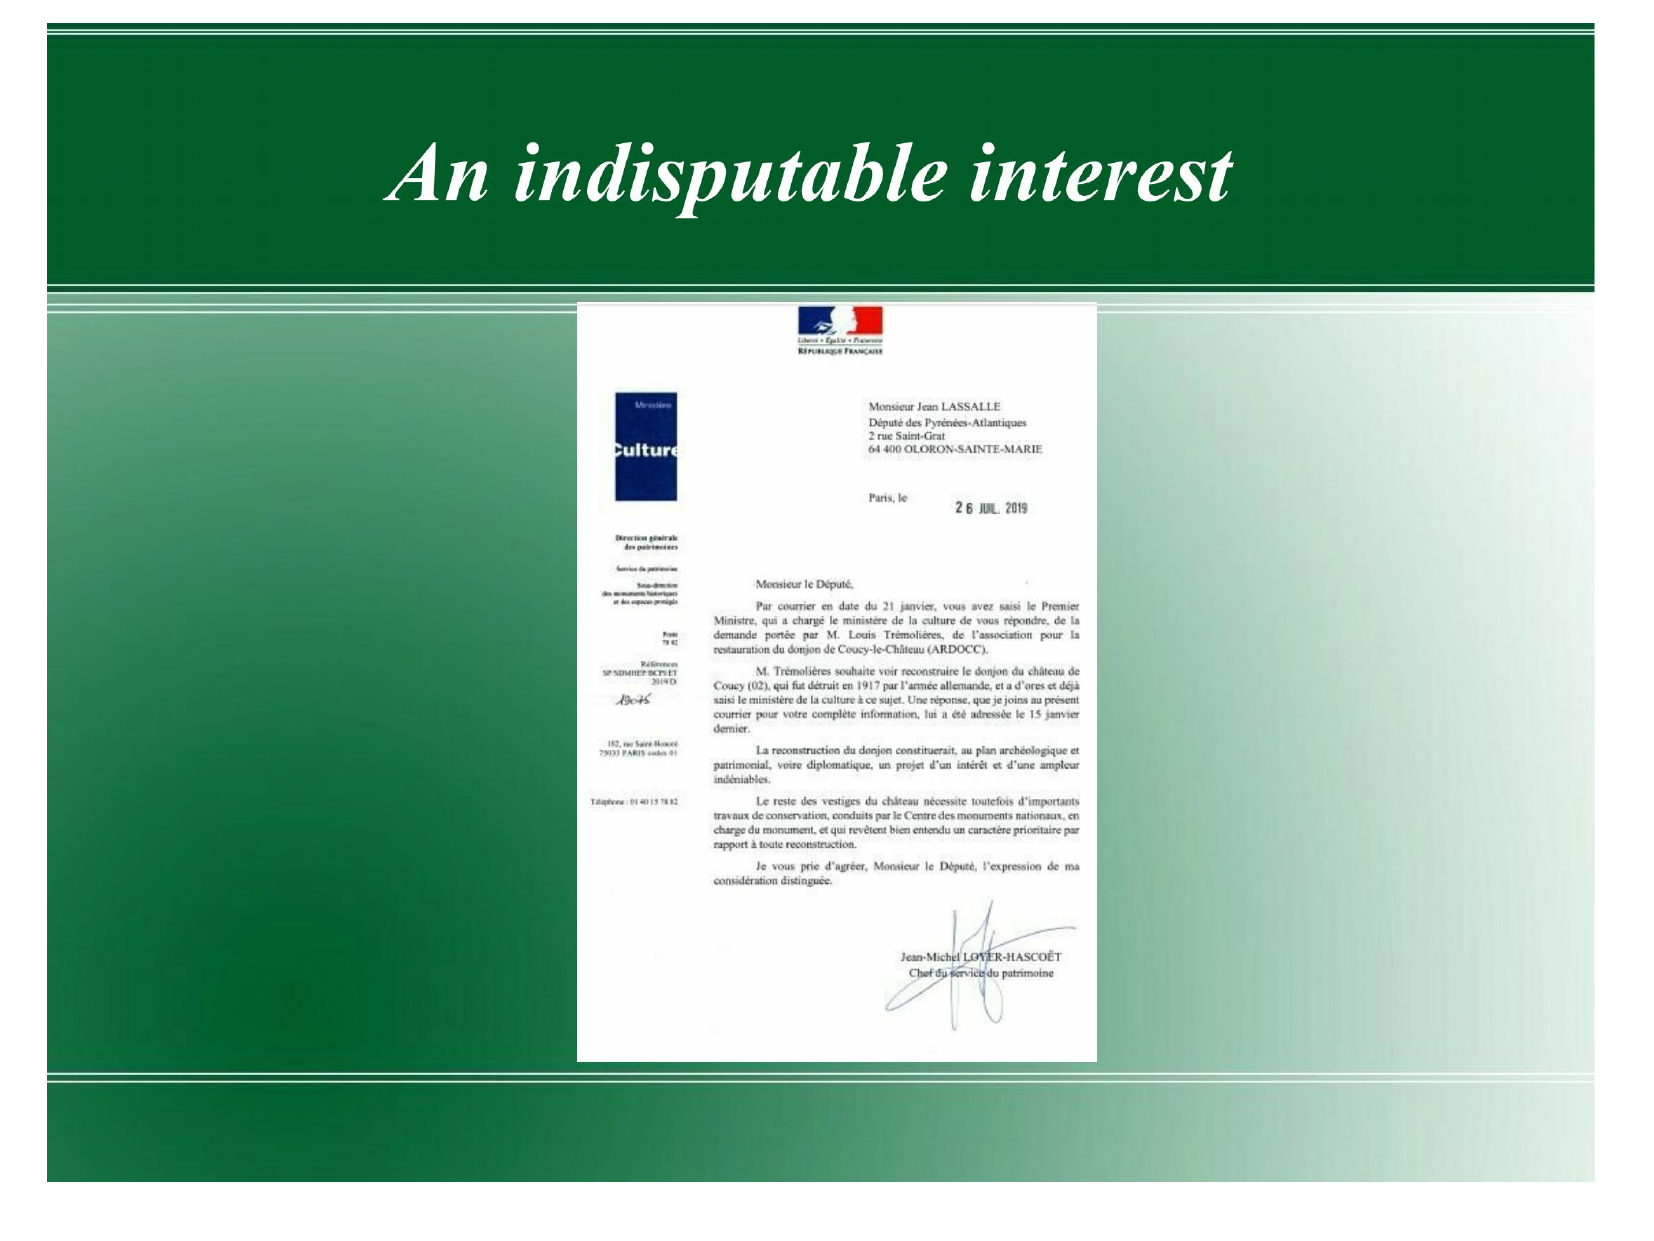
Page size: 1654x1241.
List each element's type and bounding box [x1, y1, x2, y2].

picture [47, 23, 1595, 1182]
